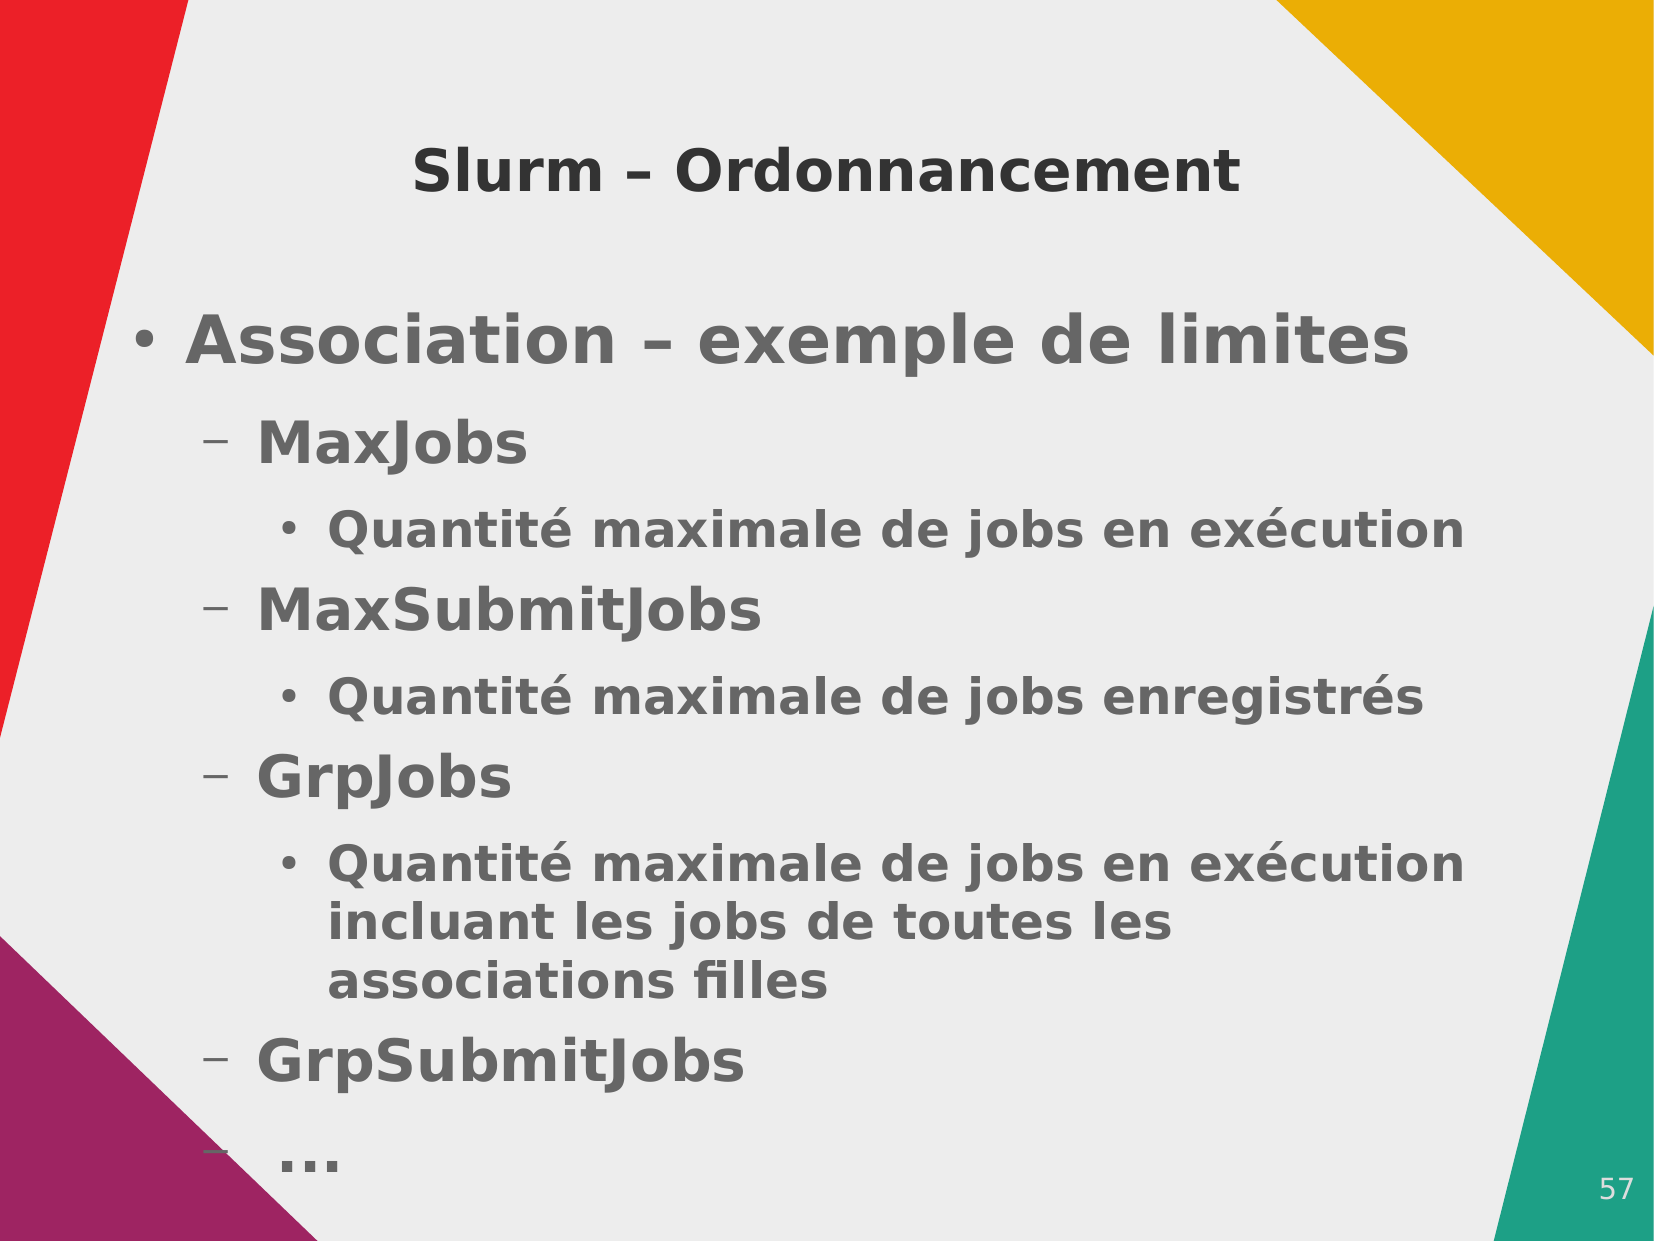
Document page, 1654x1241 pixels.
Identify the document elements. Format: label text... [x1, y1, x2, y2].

list Association – exemple de limites MaxJobs Quantité maximale de jobs en exécution MaxSubmitJobs Quantité maximale de jobs enregistrés GrpJobs Quantité maximale de jobs en exécution incluant les jobs de toutes les associations filles GrpSubmitJobs ... [114, 302, 1539, 1217]
title Slurm – Ordonnancement [114, 73, 1539, 271]
